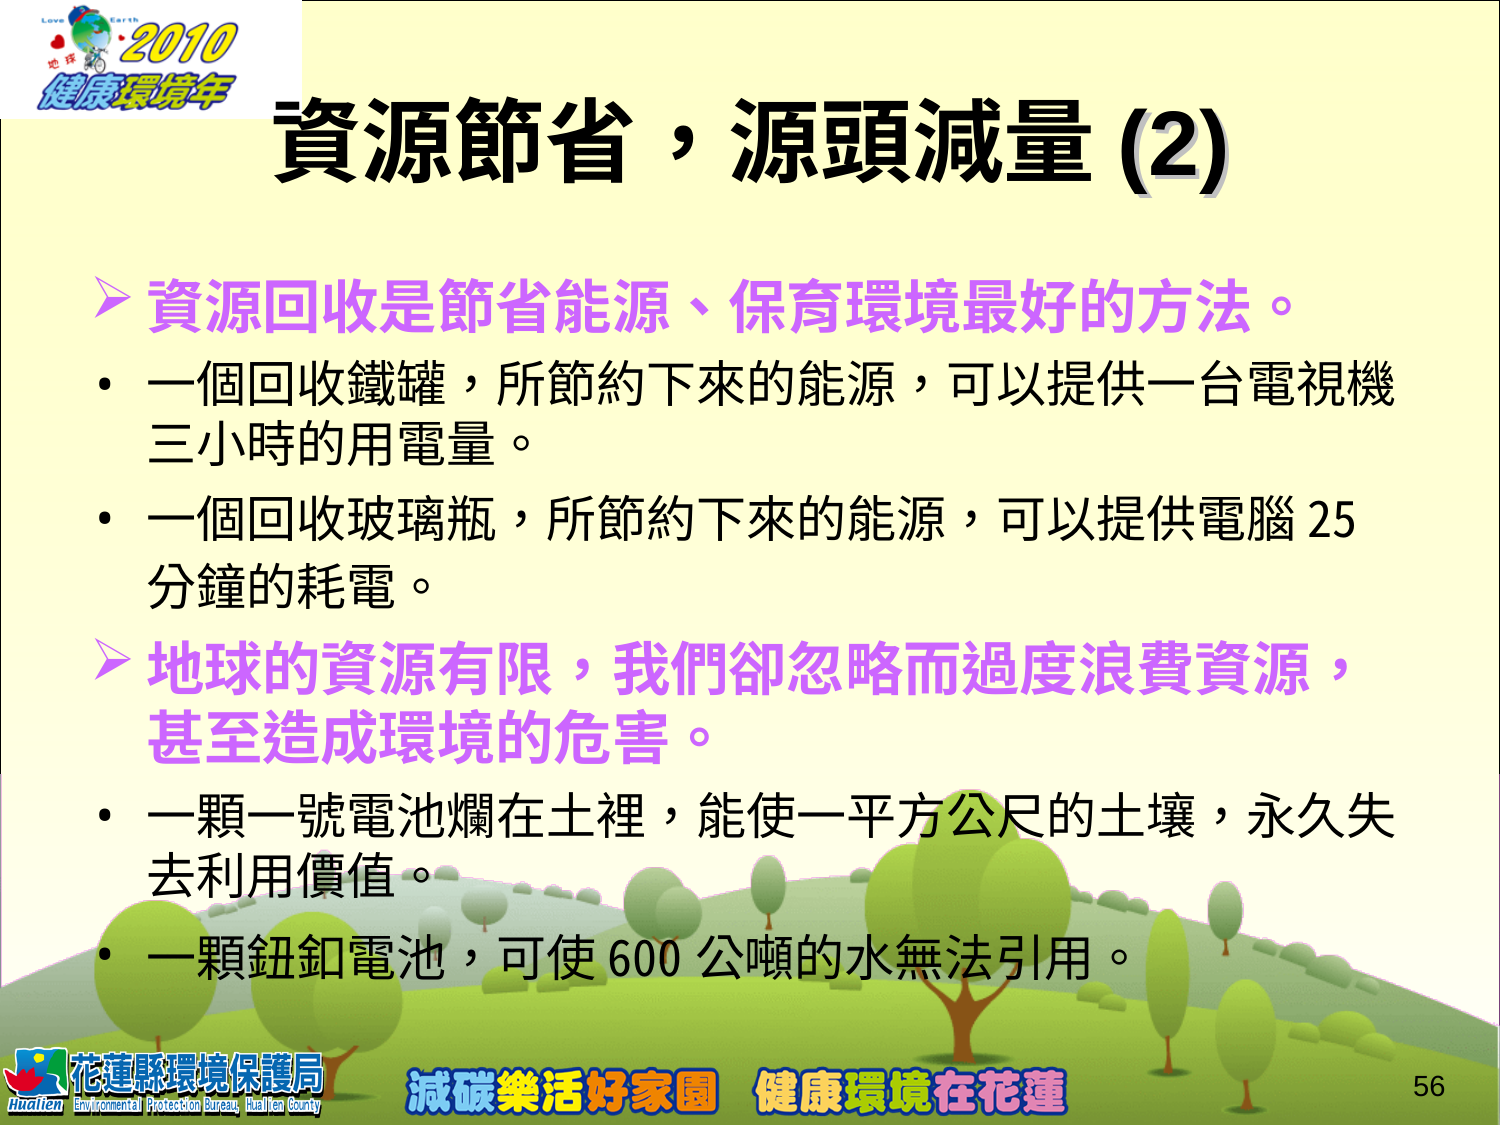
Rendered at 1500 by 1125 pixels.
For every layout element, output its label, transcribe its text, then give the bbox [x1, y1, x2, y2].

title 資源節省，源頭減量(2) [75, 45, 1426, 233]
picture [0, 774, 1500, 1125]
picture [0, 0, 302, 119]
list 資源回收是節省能源、保育環境最好的方法。 一個回收鐵罐，所節約下來的能源，可以提供一台電視機三小時的用電量。 一個回收玻璃瓶，所節約下來的能源，可以提供電腦25分鐘的耗電。 地球的資源有限，我們卻忽略而過度浪費資源，甚至造成環境的危害。 一顆一號電池爛在土裡，能使一平方公尺的土壤，永久失去利用價值。 一顆鈕釦電池，可使600公噸的水無法引用。 [75, 262, 1426, 1005]
